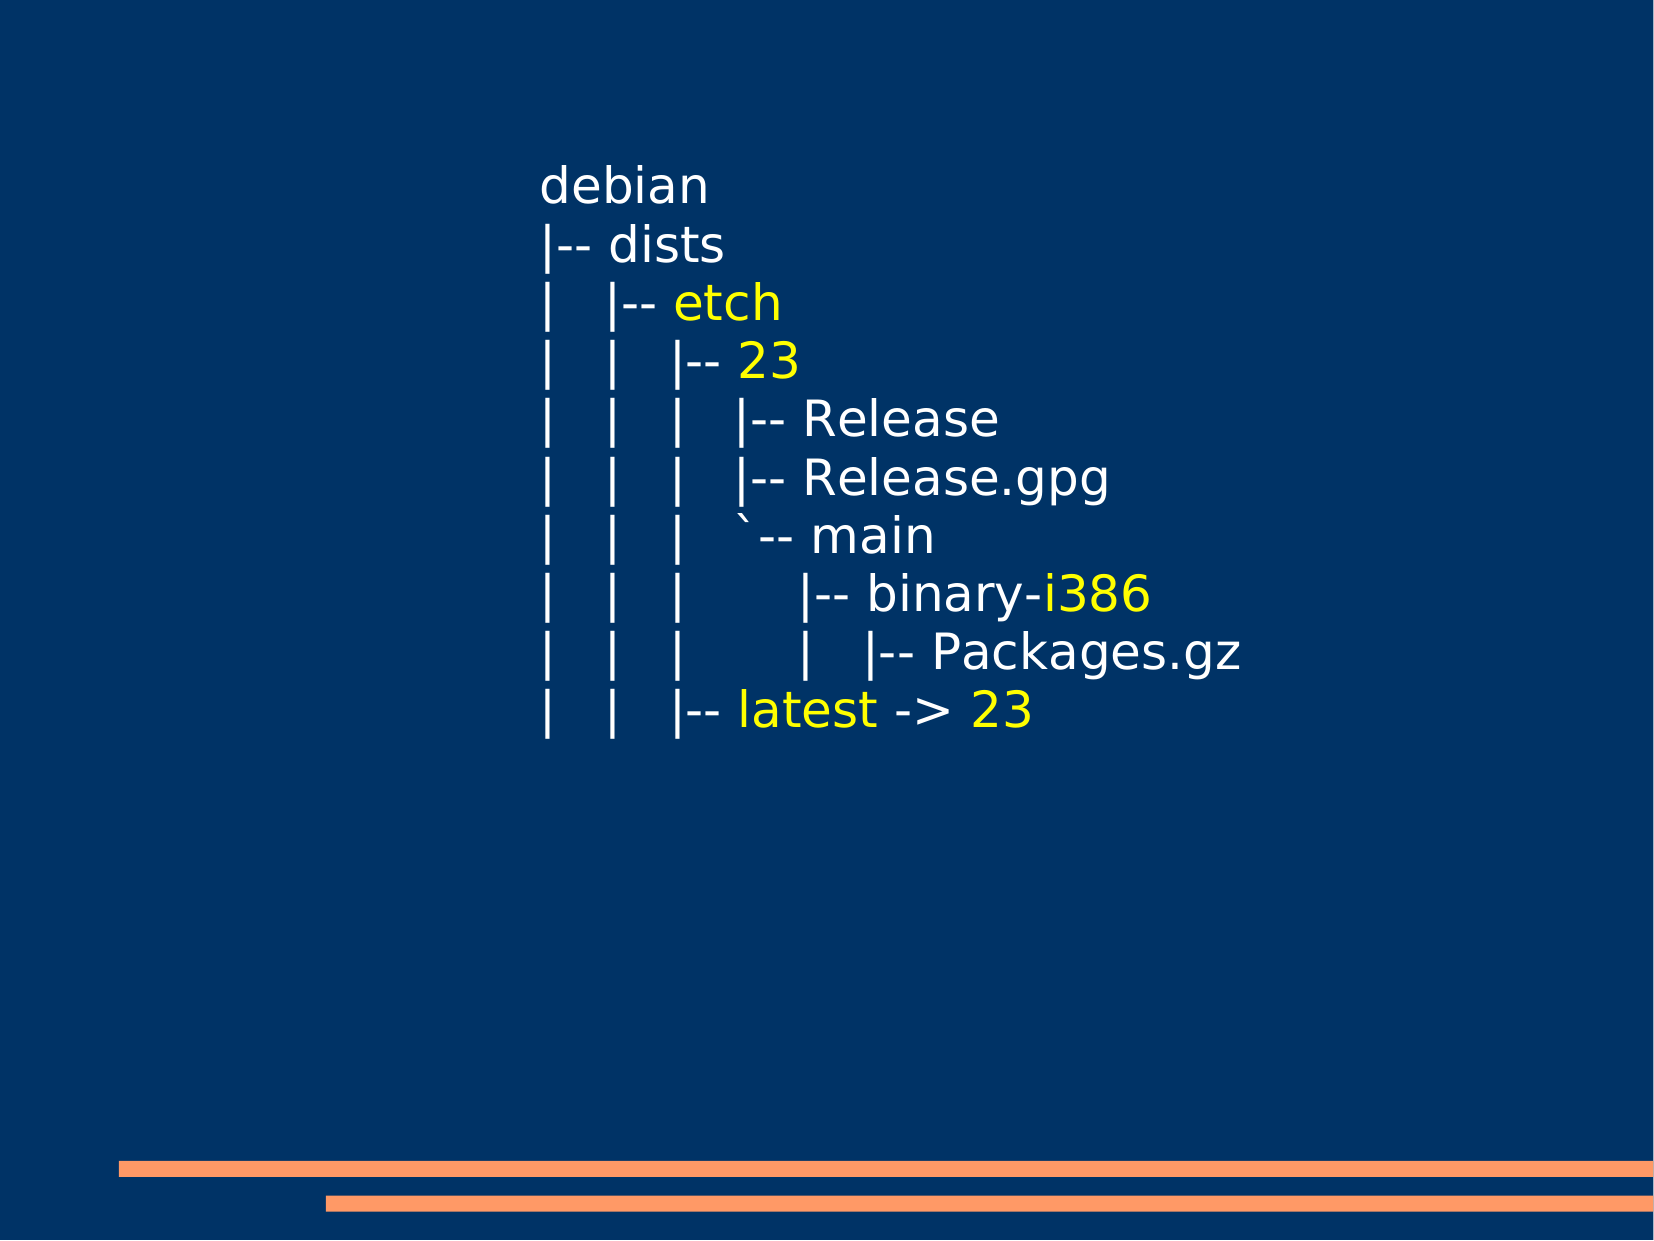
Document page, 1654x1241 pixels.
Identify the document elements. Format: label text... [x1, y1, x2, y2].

text_box debian |-- dists | |-- etch | | |-- 23 | | | |-- Release | | | |-- Release.gpg | | | `-- main | | | |-- binary-i386 | | | | |-- Packages.gz | | |-- latest -> 23 [525, 150, 1388, 901]
